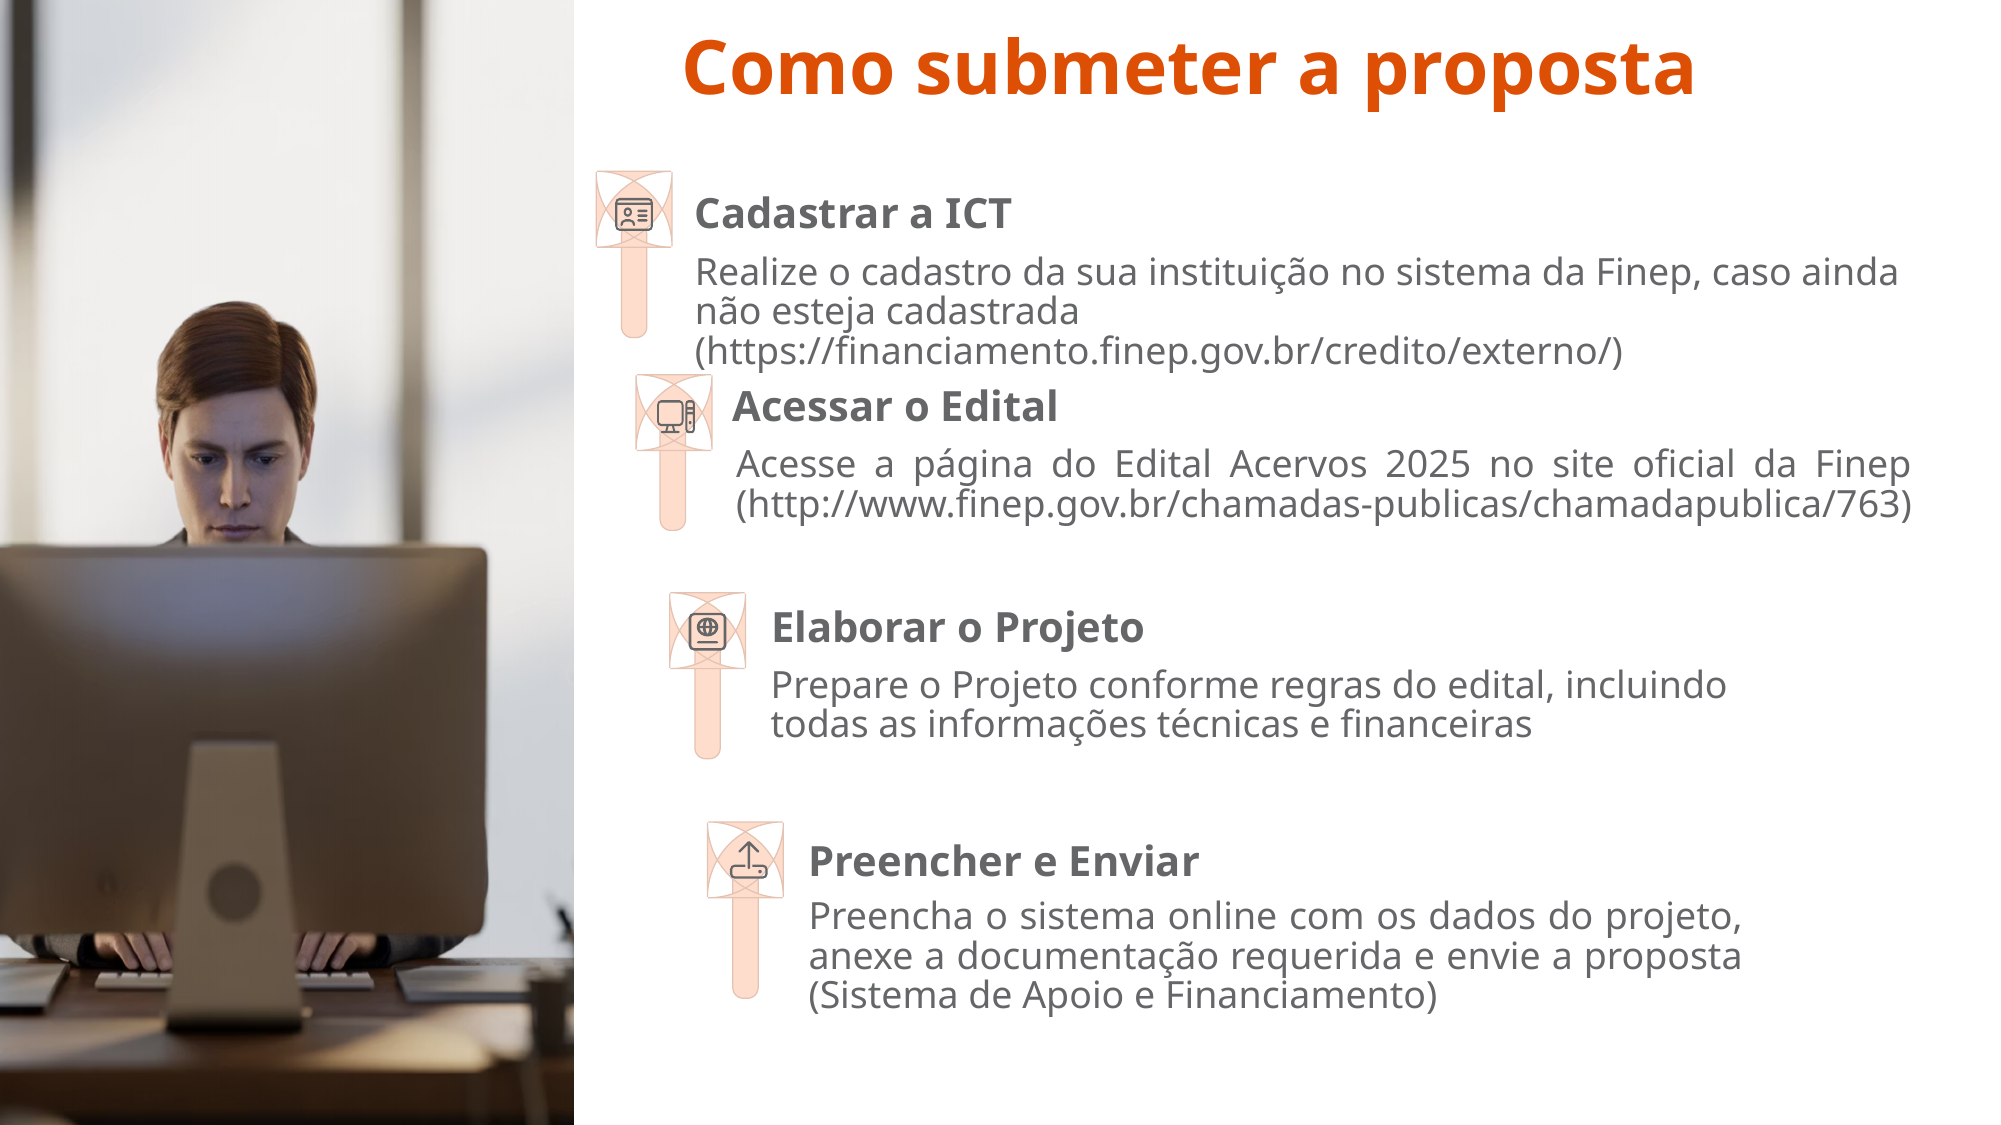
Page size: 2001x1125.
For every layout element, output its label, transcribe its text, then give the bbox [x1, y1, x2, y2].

text_box [669, 592, 746, 759]
picture [688, 612, 727, 651]
picture [656, 397, 695, 436]
text_box Acessar o Edital [733, 391, 1049, 431]
text_box Prepare o Projeto conforme regras do edital, incluindo todas as informações técnicas e financeiras [771, 666, 1761, 787]
text_box Preencha o sistema online com os dados do projeto, anexe a documentação requerida e envie a proposta (Sistema de Apoio e Financiamento) [809, 898, 1761, 1018]
text_box Preencher e Enviar [809, 846, 1124, 885]
text_box [636, 374, 712, 531]
text_box Como submeter a proposta [573, 12, 1808, 138]
text_box [596, 171, 673, 338]
text_box Realize o cadastro da sua instituição no sistema da Finep, caso ainda não esteja cadastrada (https://financiamento.finep.gov.br/credito/externo/) [695, 253, 1914, 360]
text_box Acesse a página do Edital Acervos 2025 no site oficial da Finep (http://www.finep.gov.br/chamadas-publicas/chamadapublica/763) [736, 446, 1918, 560]
text_box Cadastrar a ICT [695, 198, 1011, 238]
picture [0, 0, 574, 1125]
text_box Elaborar o Projeto [771, 613, 1087, 652]
picture [615, 195, 654, 234]
picture [729, 840, 768, 879]
text_box [707, 821, 784, 999]
